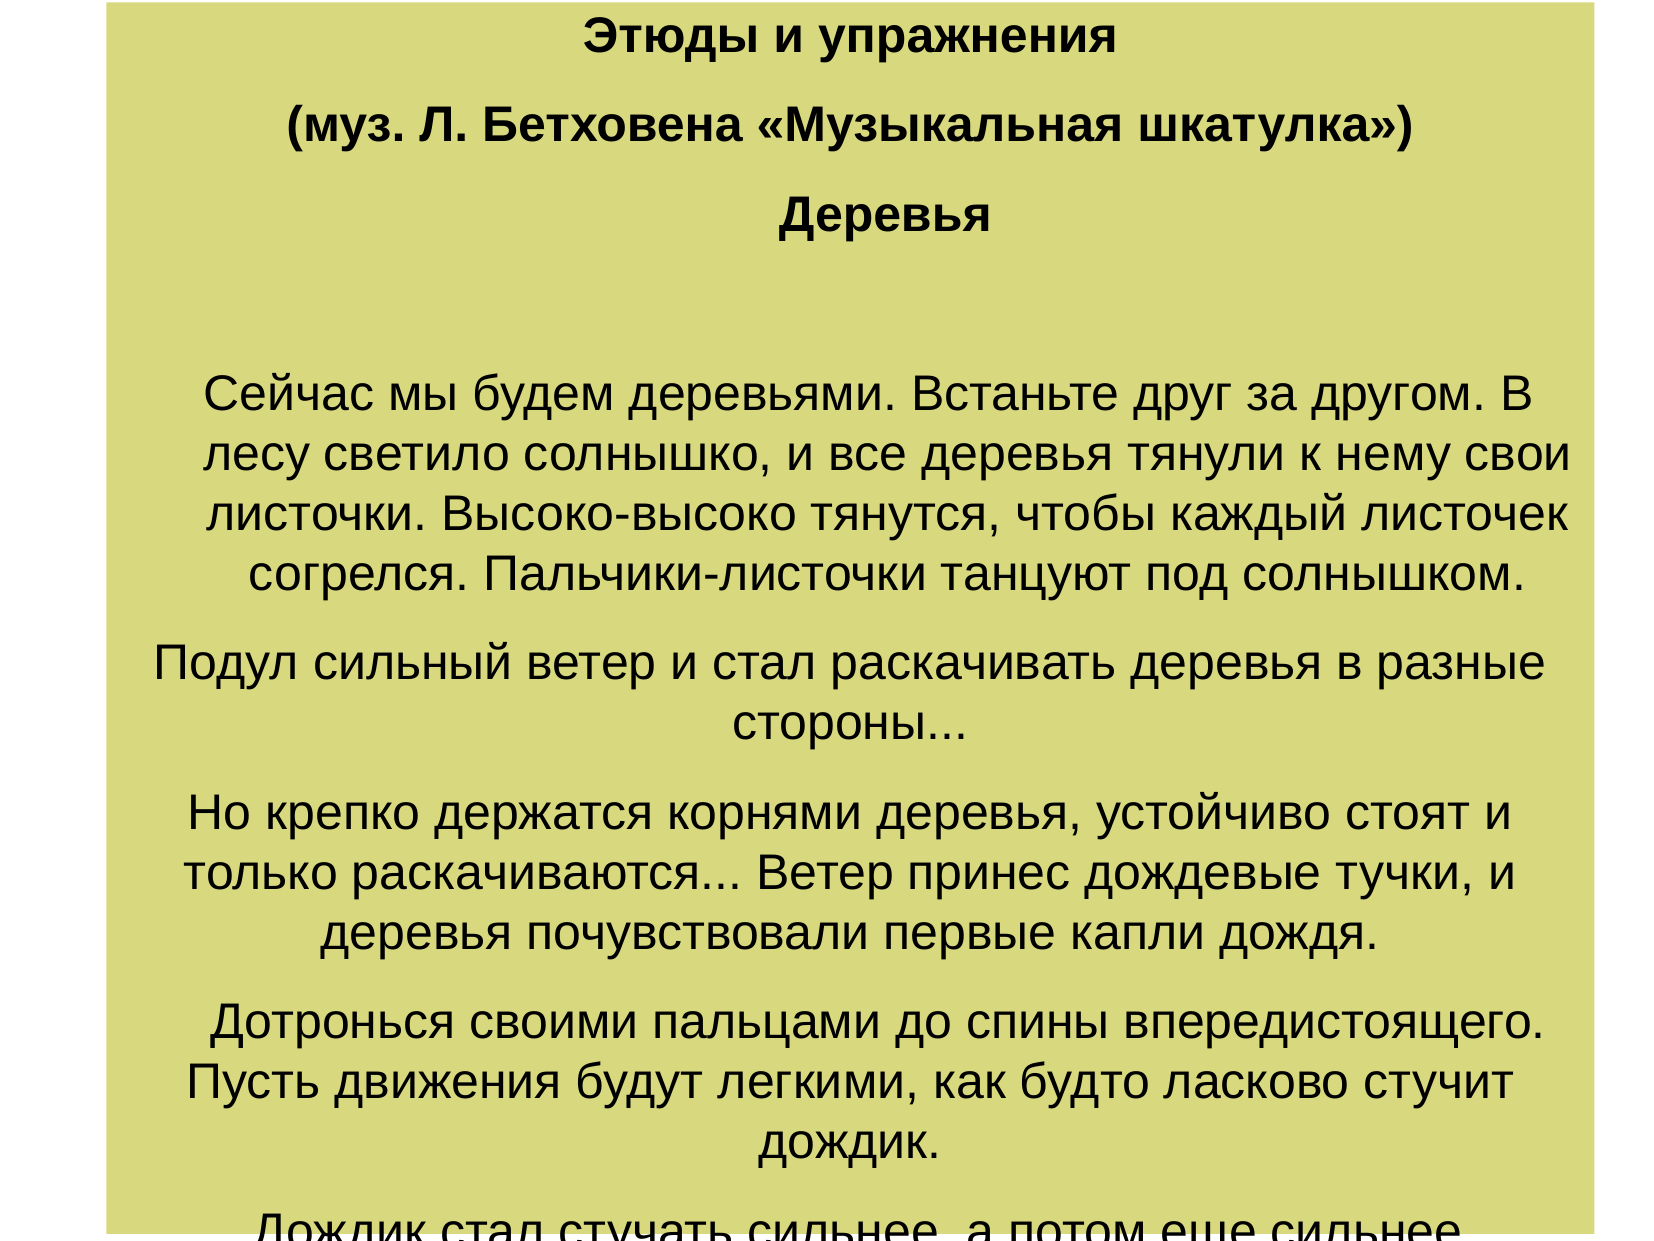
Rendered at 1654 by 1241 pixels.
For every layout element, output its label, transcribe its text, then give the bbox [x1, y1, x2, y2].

subtitle Этюды и упражнения (муз. Л. Бетховена «Музыкальная шкатулка») Деревья Сейчас мы будем деревьями. Встаньте друг за другом. В лесу светило солнышко, и все деревья тянули к нему свои листочки. Высоко-высоко тянутся, чтобы каждый листочек согрелся. Пальчики-листочки танцуют под солнышком. Подул сильный ветер и стал раскачивать деревья в разные стороны... Но крепко держатся корнями деревья, устойчиво стоят и только раскачиваются... Ветер принес дождевые тучки, и деревья почувствовали первые капли дождя. Дотронься своими пальцами до спины впередистоящего. Пусть движения будут легкими, как будто ласково стучит дождик. Дождик стал стучать сильнее, а потом еще сильнее... И деревья стали жалеть друг друга. Гладить, защищать от сильных ударов дождя. Но вот вновь появилось солнышко, деревья обрадовались, стряхнули с себя лишние капли дождя и оставили только необходимую влагу. Почувствовали свежесть, бодрость и уверенность. [106, 2, 1595, 1234]
